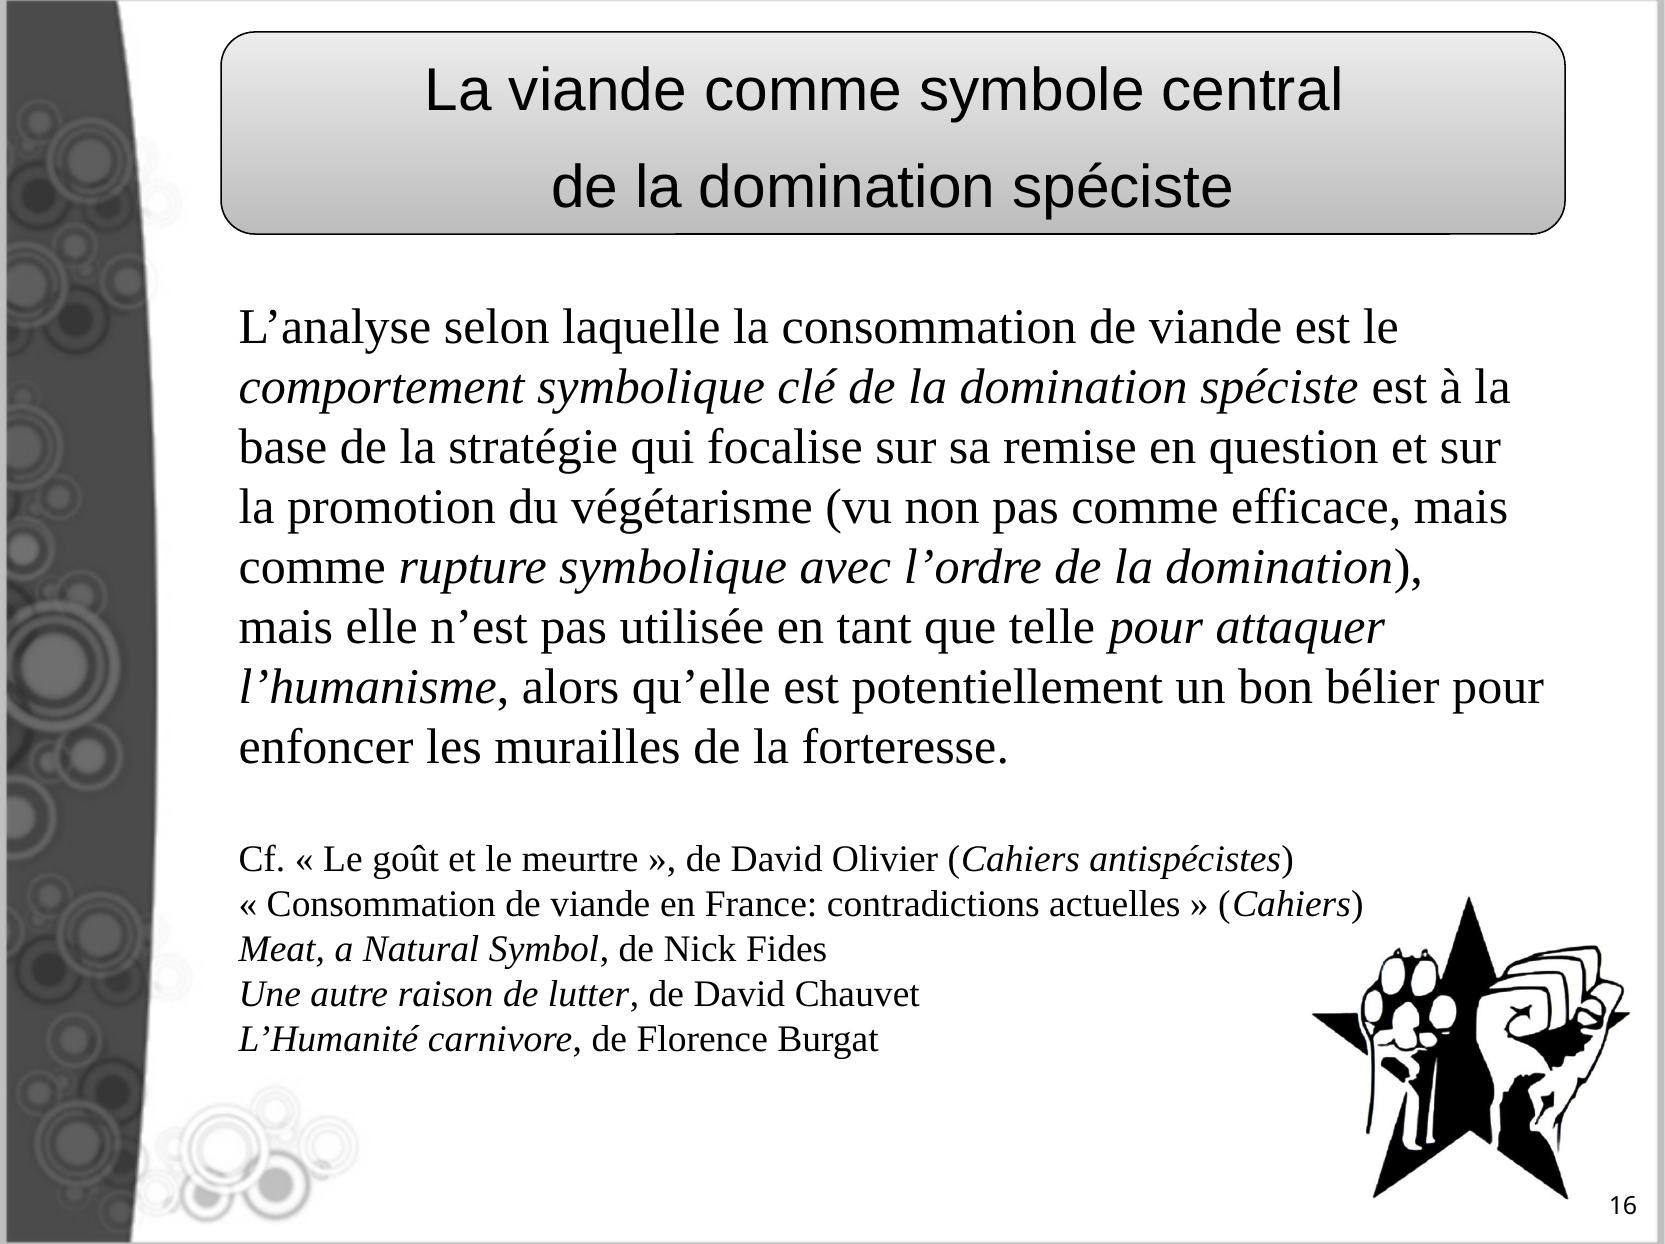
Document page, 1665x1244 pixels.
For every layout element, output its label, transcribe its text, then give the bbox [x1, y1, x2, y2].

text_box L’analyse selon laquelle la consommation de viande est le comportement symbolique clé de la domination spéciste est à la base de la stratégie qui focalise sur sa remise en question et sur la promotion du végétarisme (vu non pas comme efficace, mais comme rupture symbolique avec l’ordre de la domination), mais elle n’est pas utilisée en tant que telle pour attaquer l’humanisme, alors qu’elle est potentiellement un bon bélier pour enfoncer les murailles de la forteresse. Cf. « Le goût et le meurtre », de David Olivier (Cahiers antispécistes) « Consommation de viande en France: contradictions actuelles » (Cahiers) Meat, a Natural Symbol, de Nick Fides Une autre raison de lutter, de David Chauvet L’Humanité carnivore, de Florence Burgat [230, 286, 1555, 1067]
text_box [1556, 42, 1566, 224]
text_box [235, 228, 1551, 235]
text_box La viande comme symbole central de la domination spéciste [230, 41, 1556, 228]
picture [3, 0, 1662, 1244]
slide_number <numéro> [1593, 1181, 1665, 1227]
text_box [221, 42, 230, 224]
text_box [231, 31, 1555, 41]
